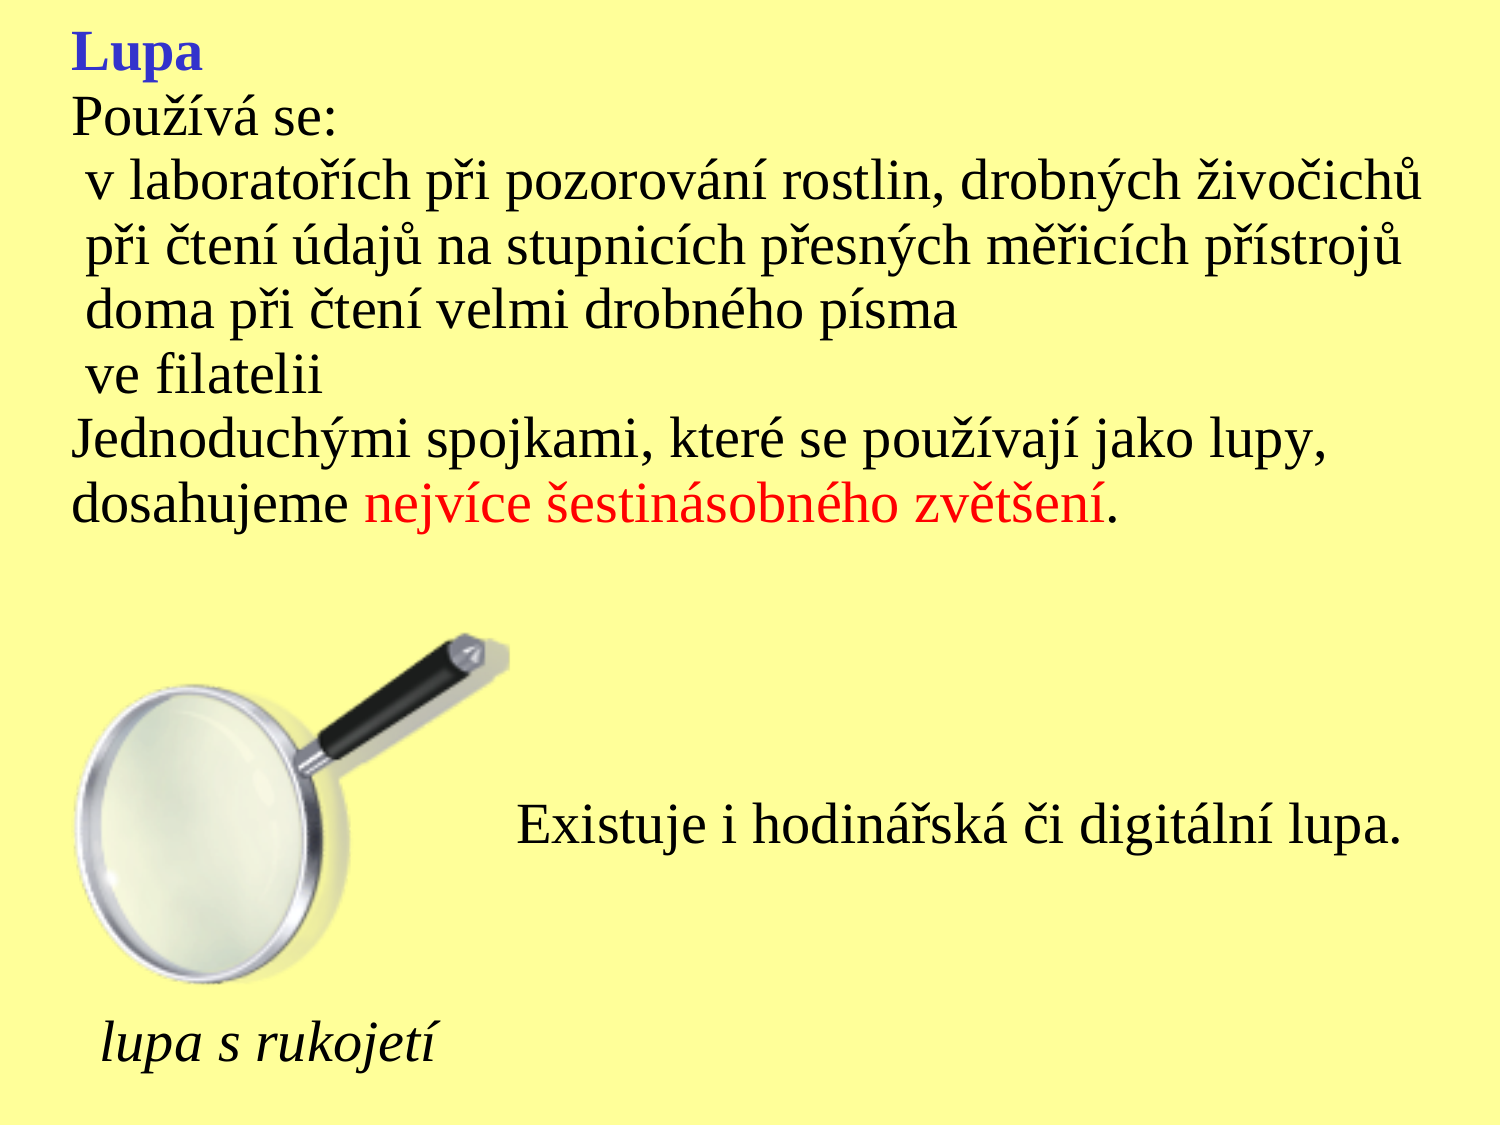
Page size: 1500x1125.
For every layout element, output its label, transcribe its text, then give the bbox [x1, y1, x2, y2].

text_box Existuje i hodinářská či digitální lupa. [529, 784, 1420, 865]
text_box Lupa Používá se: v laboratořích při pozorování rostlin, drobných živočichů při čtení údajů na stupnicích přesných měřicích přístrojů doma při čtení velmi drobného písma ve filatelii Jednoduchými spojkami, které se používají jako lupy, dosahujeme nejvíce šestinásobného zvětšení. [56, 10, 1439, 543]
picture [43, 556, 529, 1041]
text_box lupa s rukojetí [84, 1041, 452, 1082]
